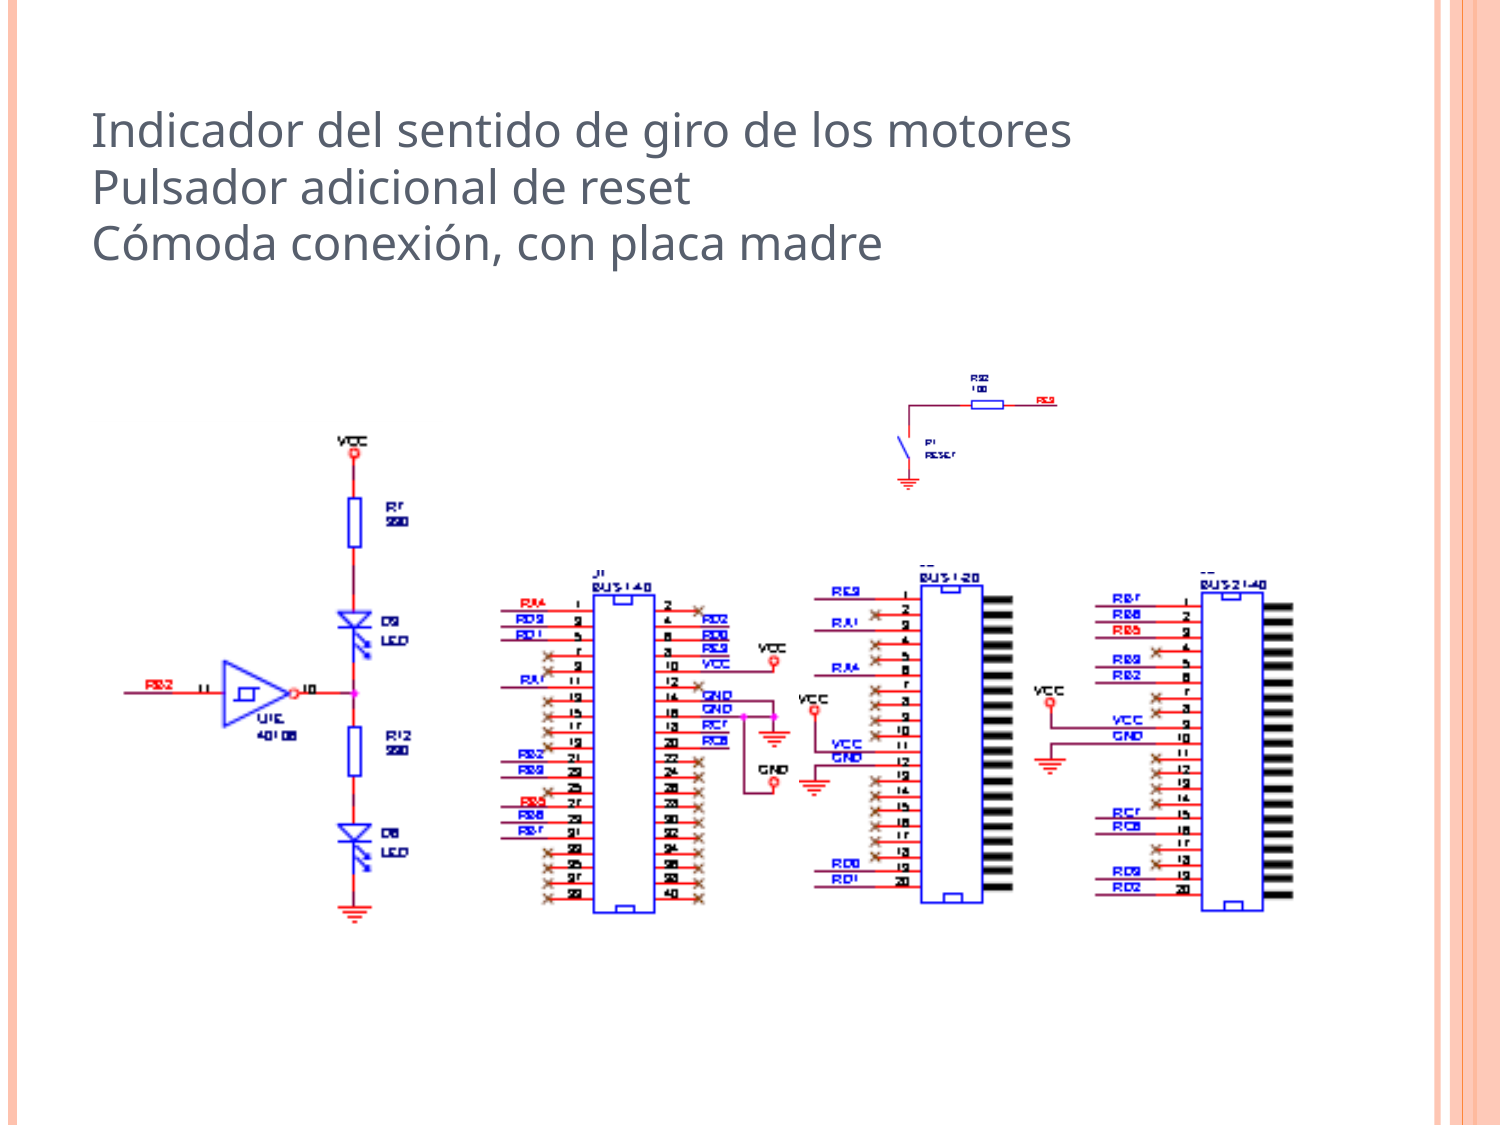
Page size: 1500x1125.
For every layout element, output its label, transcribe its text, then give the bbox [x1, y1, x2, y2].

picture [860, 361, 1081, 509]
picture [88, 420, 443, 936]
picture [499, 565, 1314, 919]
list [75, 349, 1300, 1062]
title Indicador del sentido de giro de los motores Pulsador adicional de reset Cómoda conexión, con placa madre [76, 90, 1302, 278]
